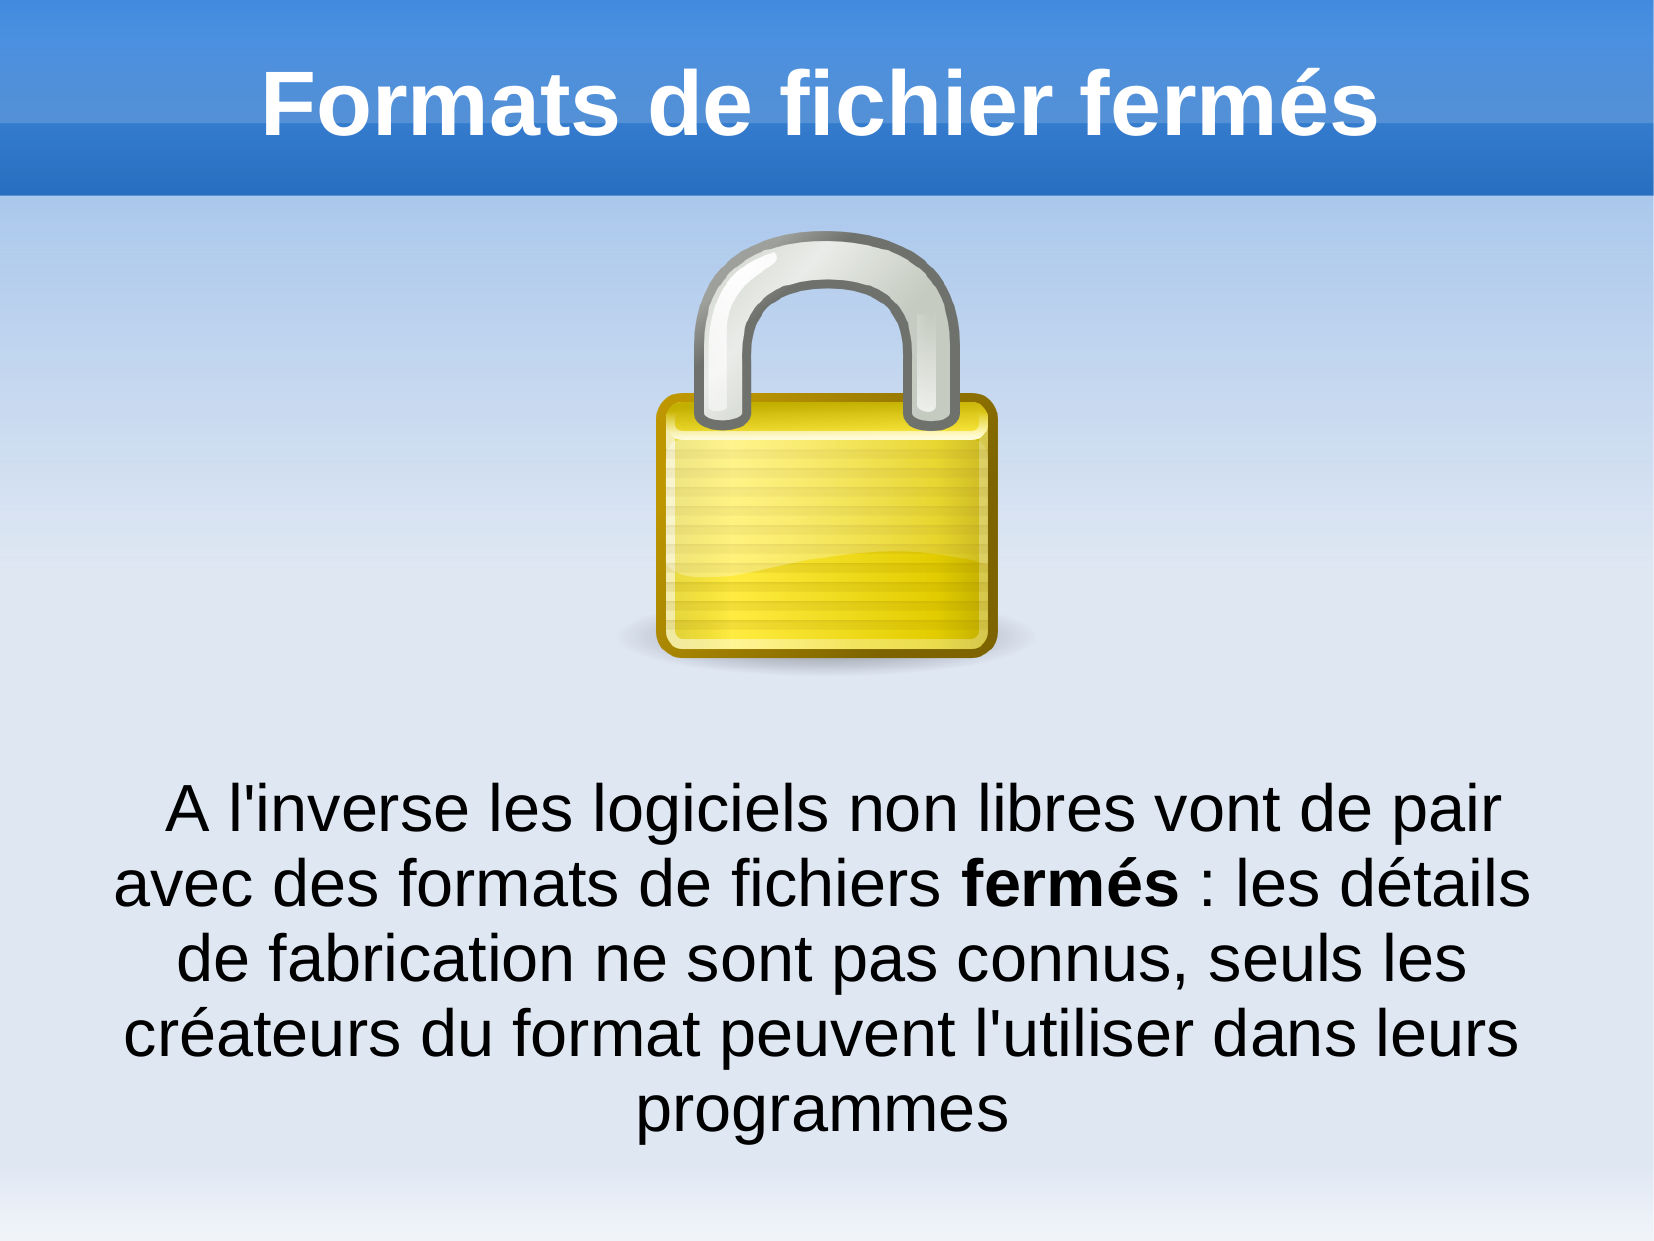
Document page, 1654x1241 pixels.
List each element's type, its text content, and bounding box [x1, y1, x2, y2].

text_box A l'inverse les logiciels non libres vont de pair avec des formats de fichiers fermés : les détails de fabrication ne sont pas connus, seuls les créateurs du format peuvent l'utiliser dans leurs programmes [93, 764, 1553, 1197]
title Formats de fichier fermés [76, 0, 1565, 208]
picture [0, 0, 1654, 1241]
